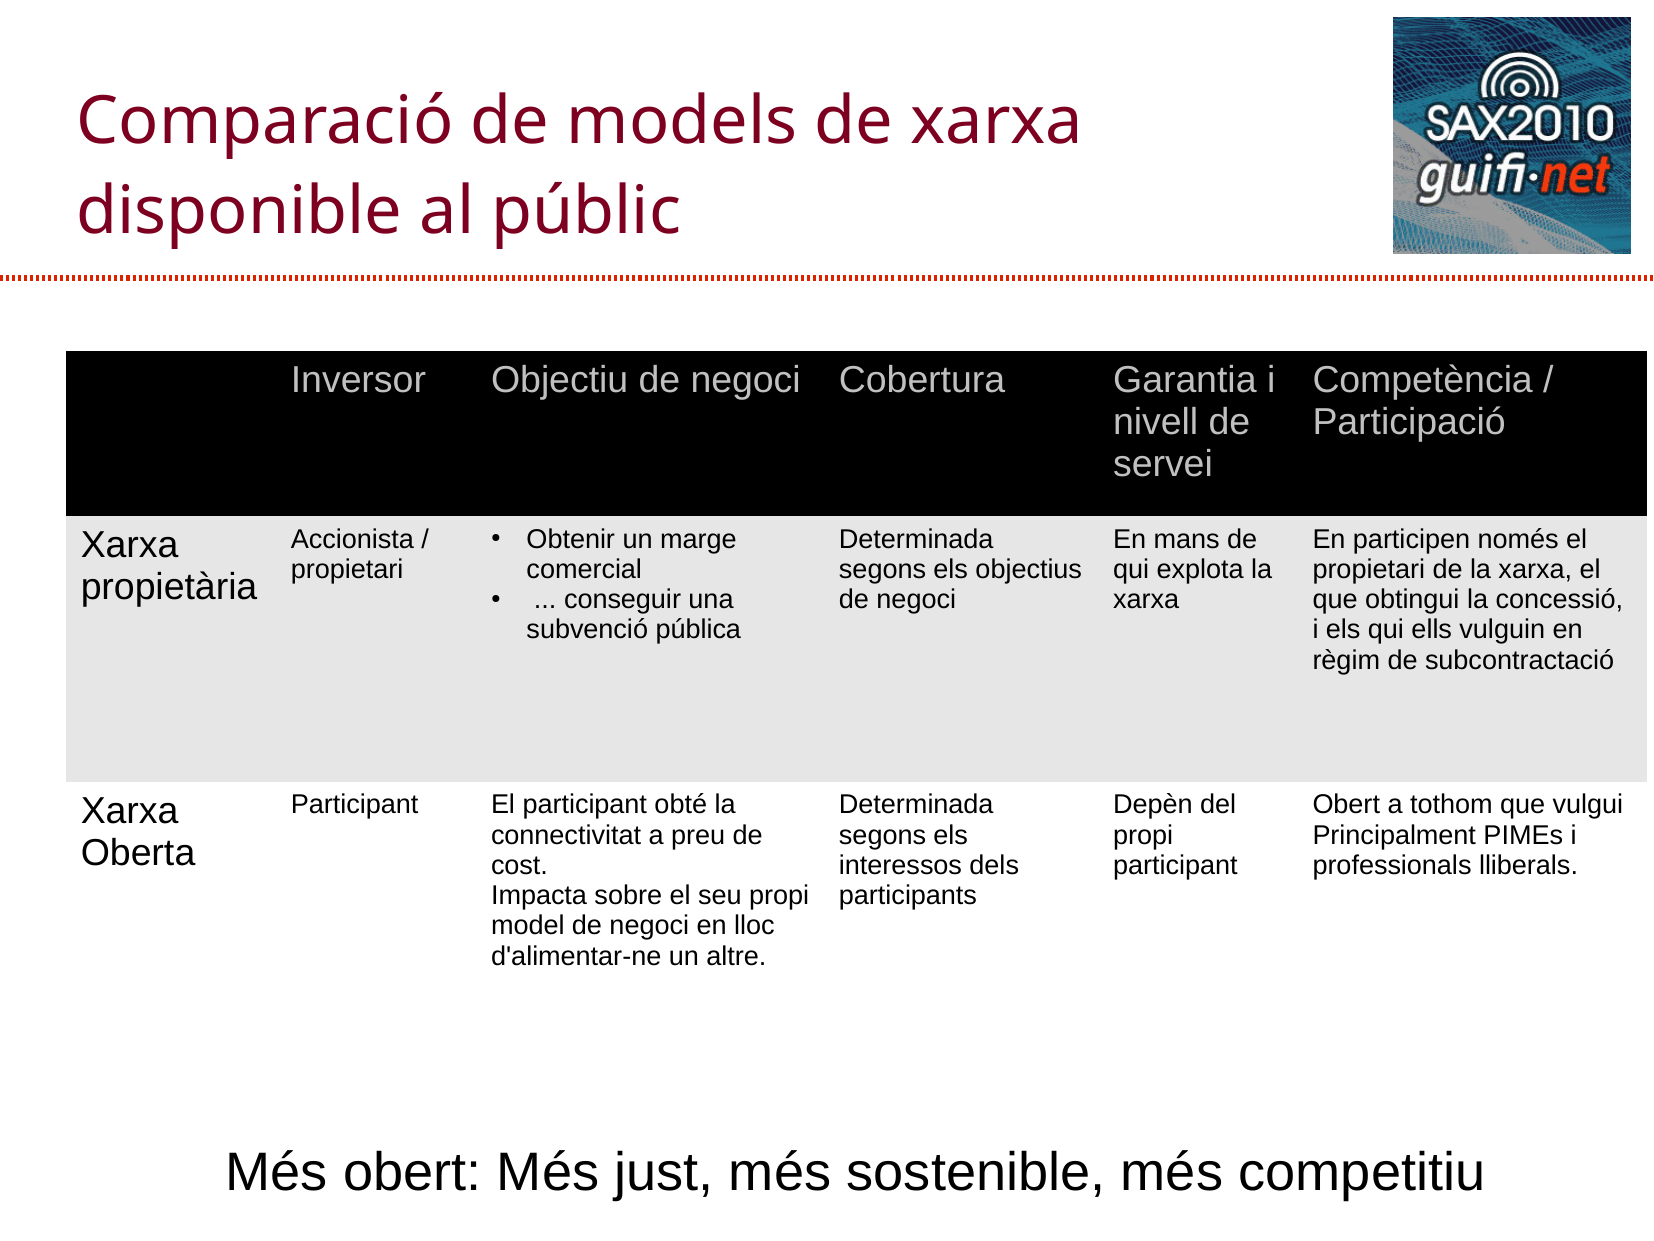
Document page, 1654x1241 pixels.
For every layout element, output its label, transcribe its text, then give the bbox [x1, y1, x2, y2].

table_cell Determinada segons els interessos dels participants [824, 782, 1098, 1052]
table_cell Determinada segons els objectius de negoci [824, 516, 1098, 782]
table_header [66, 351, 276, 516]
table_cell En participen només el propietari de la xarxa, el que obtingui la concessió, i els qui ells vulguin en règim de subcontractació [1298, 516, 1647, 782]
table_cell Xarxa propietària [66, 516, 276, 782]
table_header Competència / Participació [1298, 351, 1647, 516]
table_header Garantia i nivell de servei [1098, 351, 1298, 516]
table_cell Xarxa Oberta [66, 782, 276, 1052]
table_header Cobertura [824, 351, 1098, 516]
table_cell El participant obté la connectivitat a preu de cost. Impacta sobre el seu propi model de negoci en lloc d'alimentar-ne un altre. [476, 782, 824, 1052]
title Comparació de models de xarxa disponible al públic [76, 59, 1093, 267]
table_cell Depèn del propi participant [1098, 782, 1298, 1052]
table_cell Participant [276, 782, 476, 1052]
table_cell Obtenir un marge comercial ... conseguir una subvenció pública [476, 516, 824, 782]
table_header Inversor [276, 351, 476, 516]
text_box Més obert: Més just, més sostenible, més competitiu [210, 1133, 1625, 1210]
table_cell Accionista / propietari [276, 516, 476, 782]
table_cell Obert a tothom que vulgui Principalment PIMEs i professionals lliberals. [1298, 782, 1647, 1052]
table_header Objectiu de negoci [476, 351, 824, 516]
table_cell En mans de qui explota la xarxa [1098, 516, 1298, 782]
picture [1393, 17, 1631, 254]
